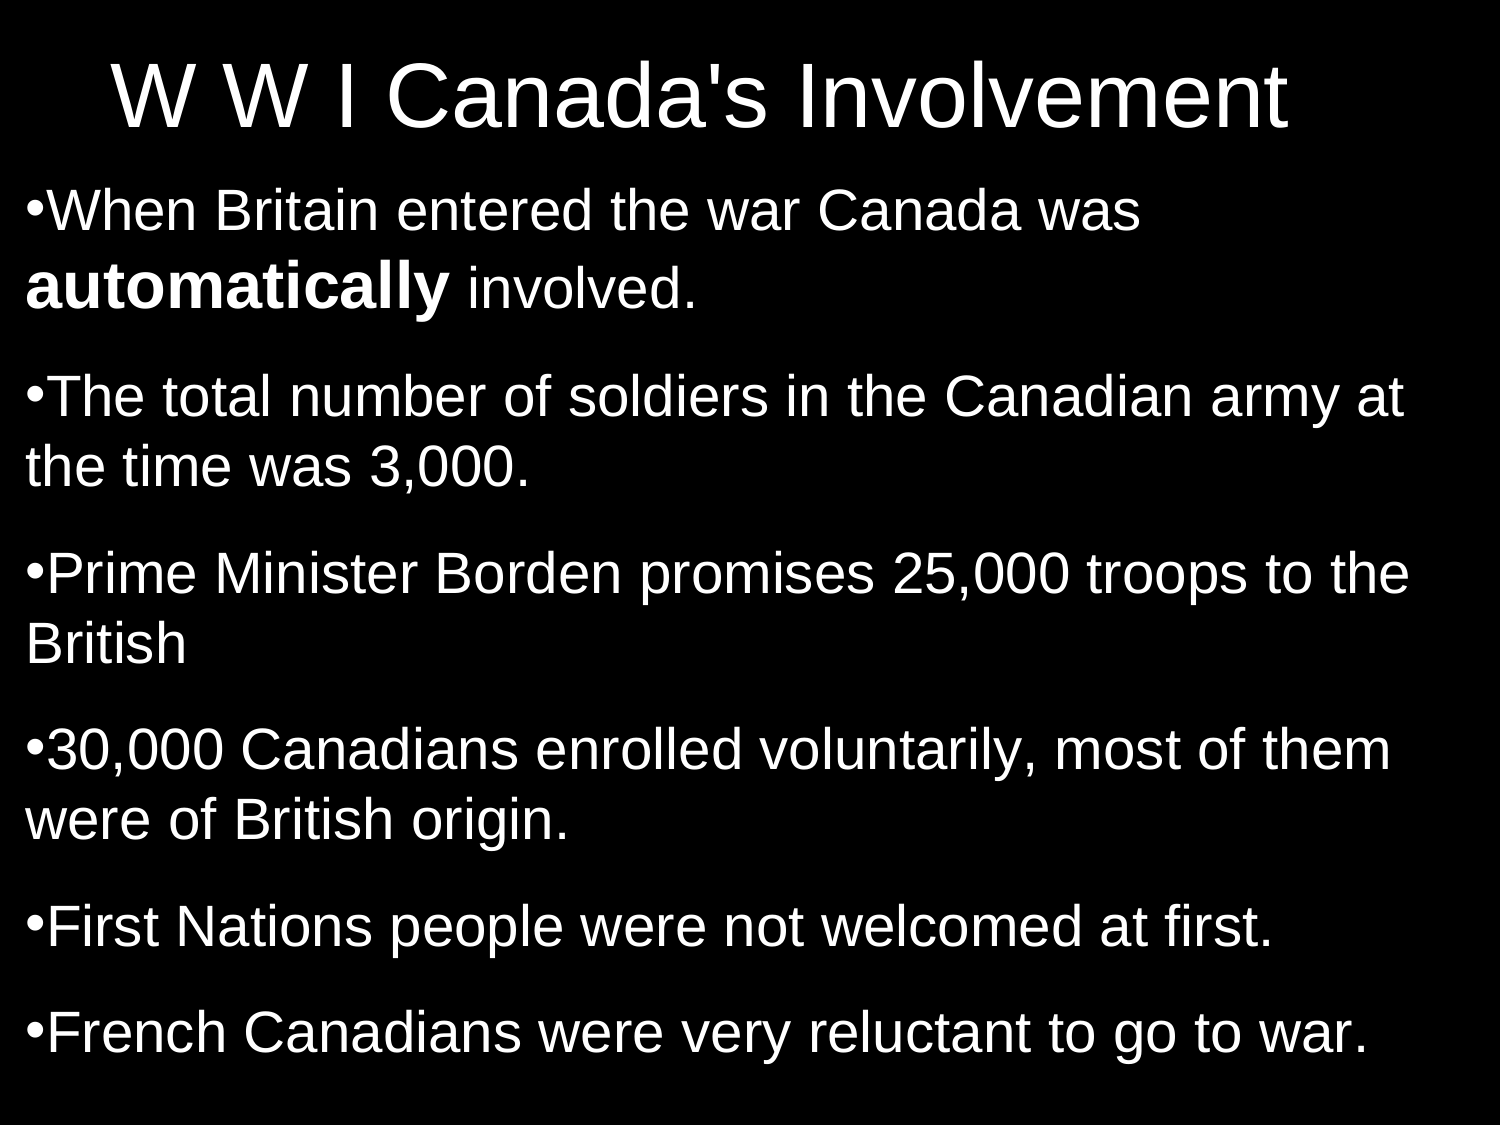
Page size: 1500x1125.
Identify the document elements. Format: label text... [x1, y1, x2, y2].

text_box W W I Canada's Involvement [57, 28, 1371, 154]
text_box When Britain entered the war Canada was automatically involved. The total number of soldiers in the Canadian army at the time was 3,000. Prime Minister Borden promises 25,000 troops to the British 30,000 Canadians enrolled voluntarily, most of them were of British origin. First Nations people were not welcomed at first. French Canadians were very reluctant to go to war. [10, 164, 1474, 1072]
